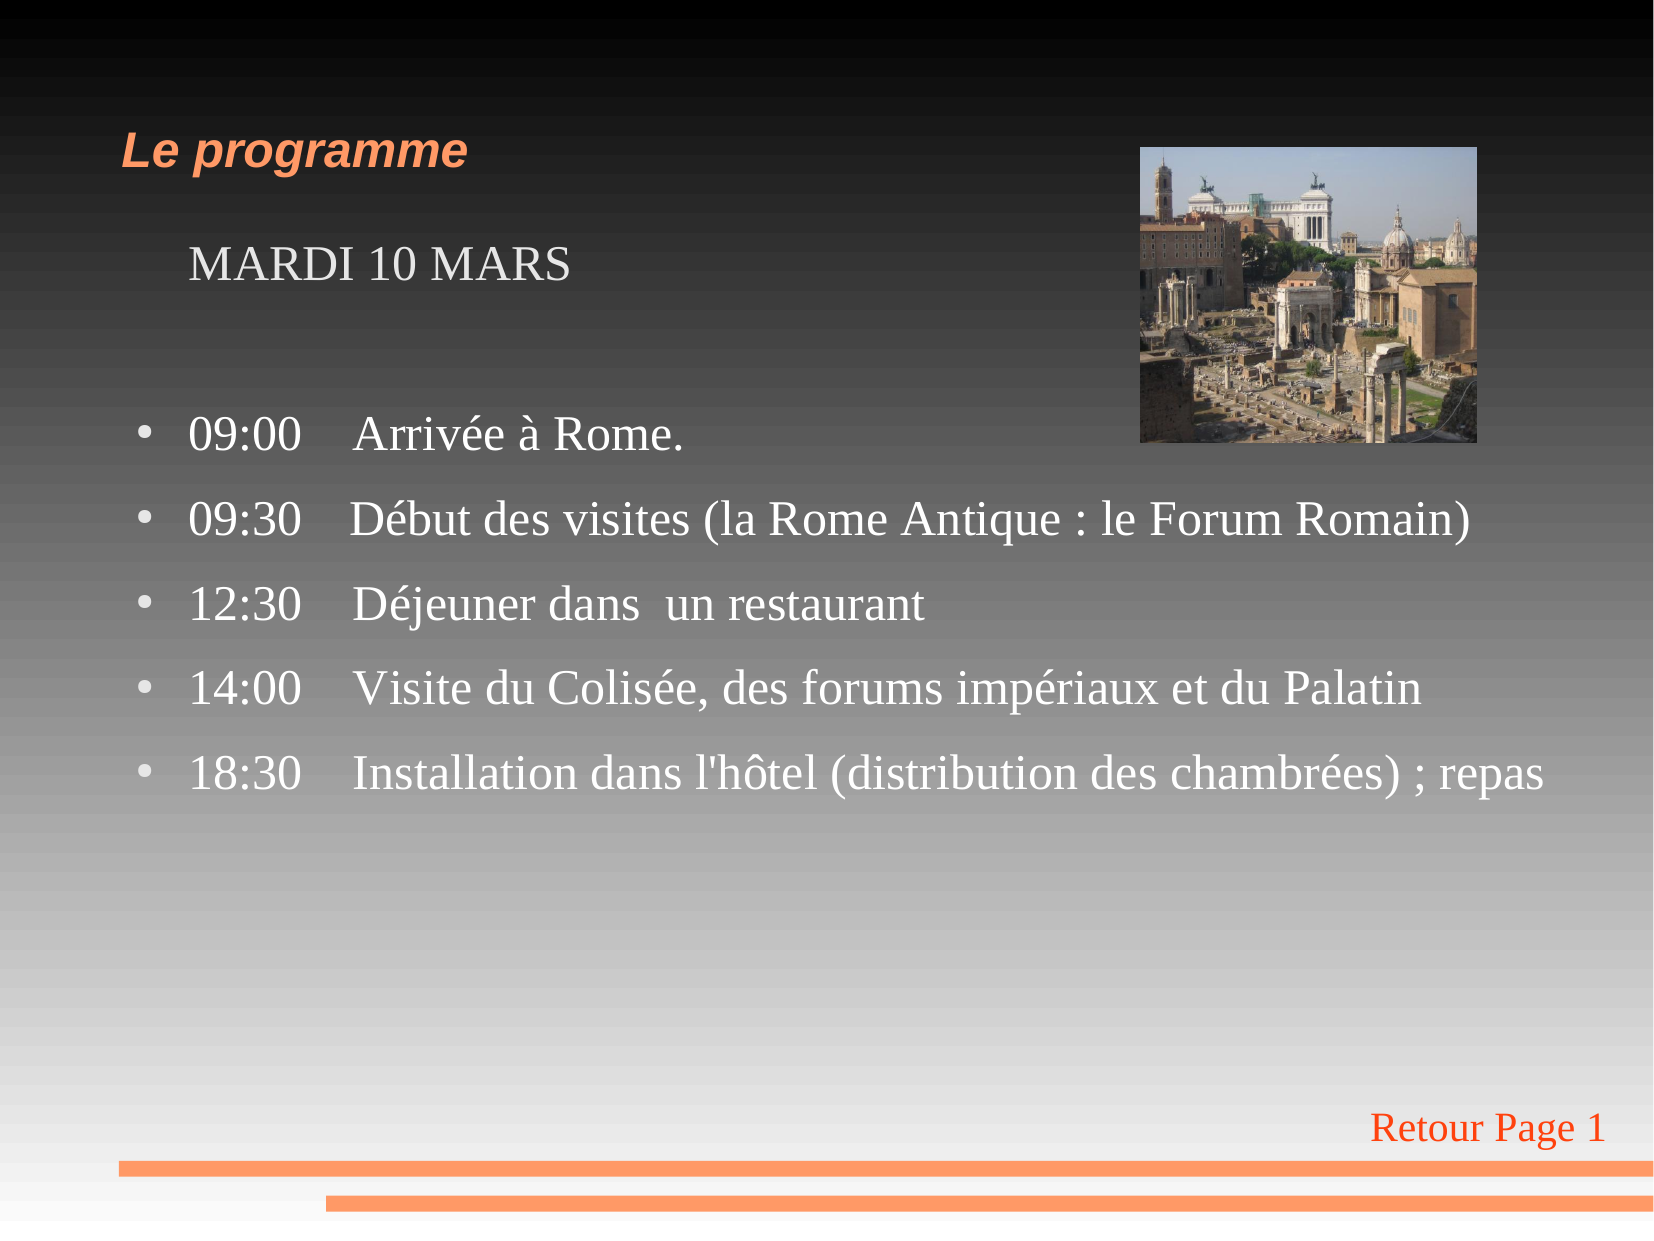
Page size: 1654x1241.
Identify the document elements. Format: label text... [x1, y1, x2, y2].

title Le programme [121, 46, 1534, 236]
text_box Retour Page 1 [1299, 1104, 1637, 1152]
picture [1140, 147, 1477, 443]
list MARDI 10 MARS 09:00 Arrivée à Rome. 09:30 Début des visites (la Rome Antique : le Forum Romain) 12:30 Déjeuner dans un restaurant 14:00 Visite du Colisée, des forums impériaux et du Palatin 18:30 Installation dans l'hôtel (distribution des chambrées) ; repas [118, 236, 1558, 1241]
